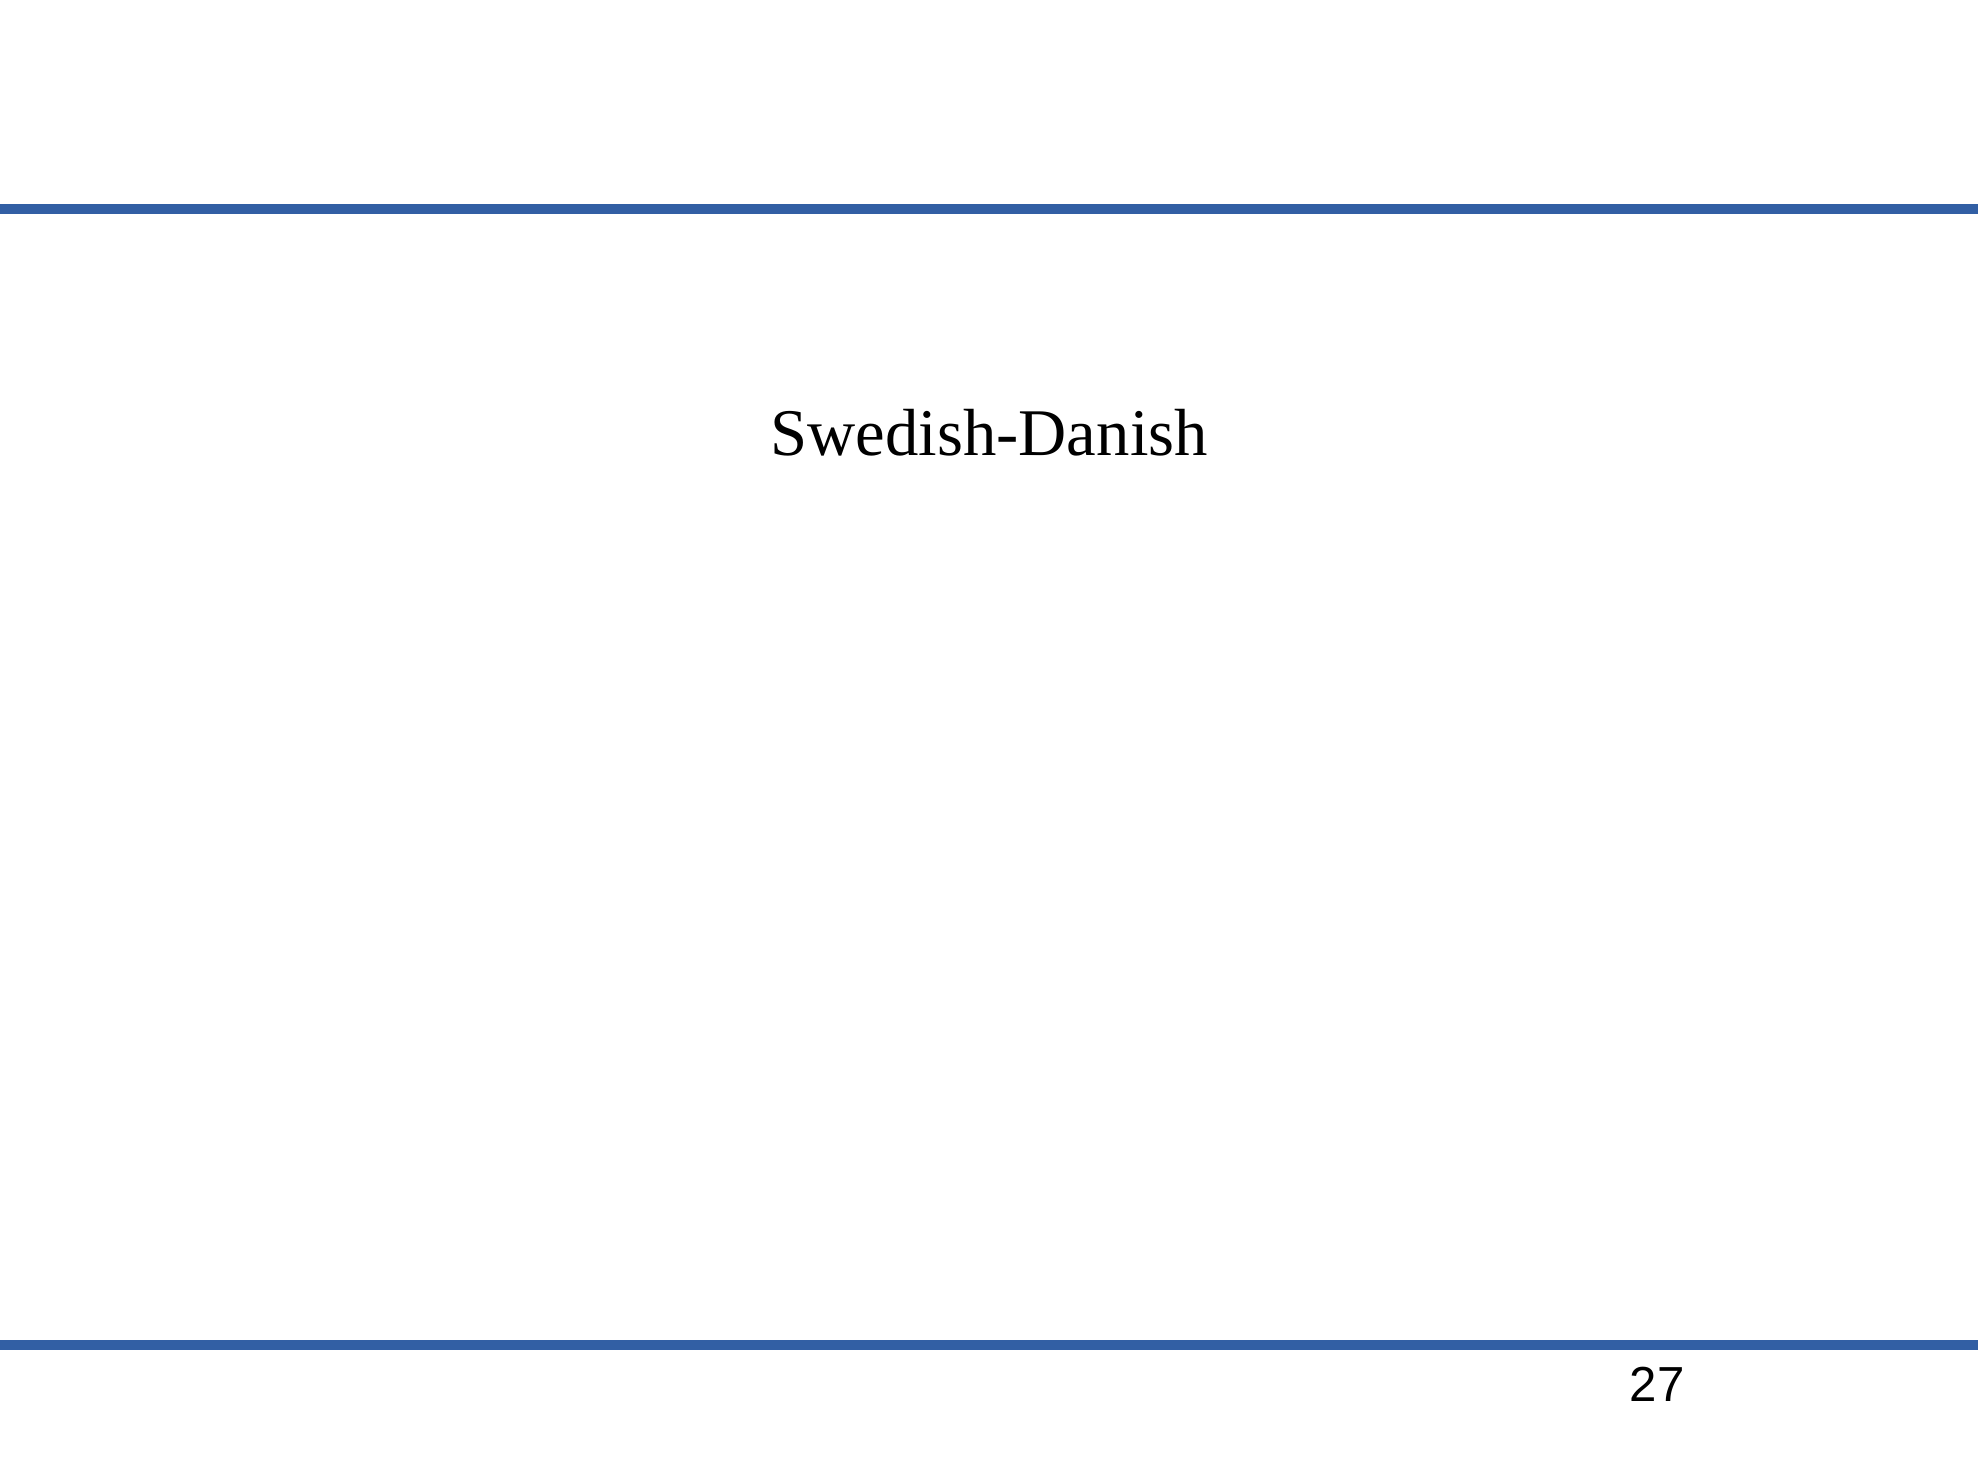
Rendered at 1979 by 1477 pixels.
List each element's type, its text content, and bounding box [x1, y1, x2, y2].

subtitle Swedish-Danish [0, 30, 1979, 827]
